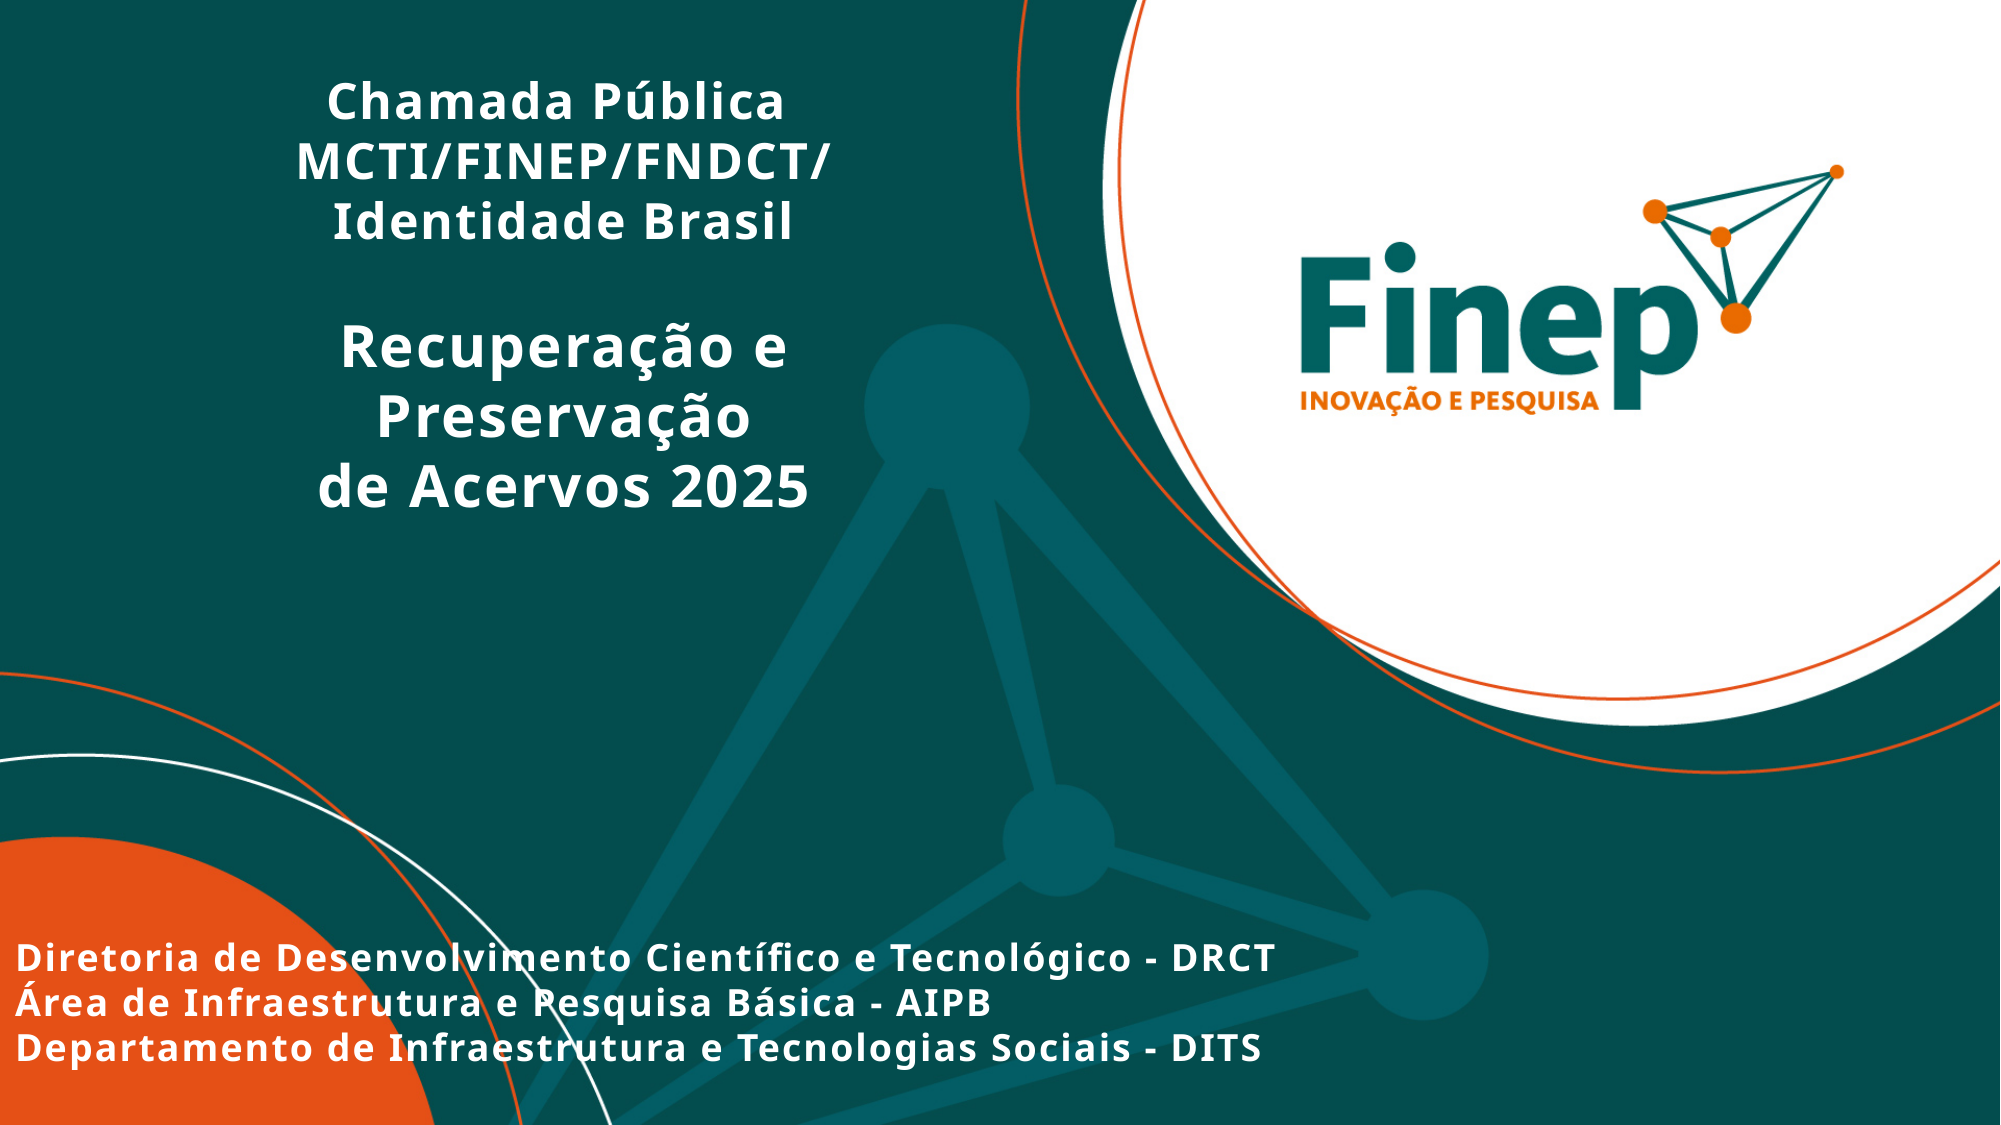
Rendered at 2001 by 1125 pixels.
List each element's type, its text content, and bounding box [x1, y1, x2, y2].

text_box Diretoria de Desenvolvimento Científico e Tecnológico - DRCT Área de Infraestrutura e Pesquisa Básica - AIPB Departamento de Infraestrutura e Tecnologias Sociais - DITS [0, 880, 1407, 1125]
text_box Chamada Pública MCTI/FINEP/FNDCT/ Identidade Brasil Recuperação e Preservação de Acervos 2025 [0, 61, 1133, 584]
